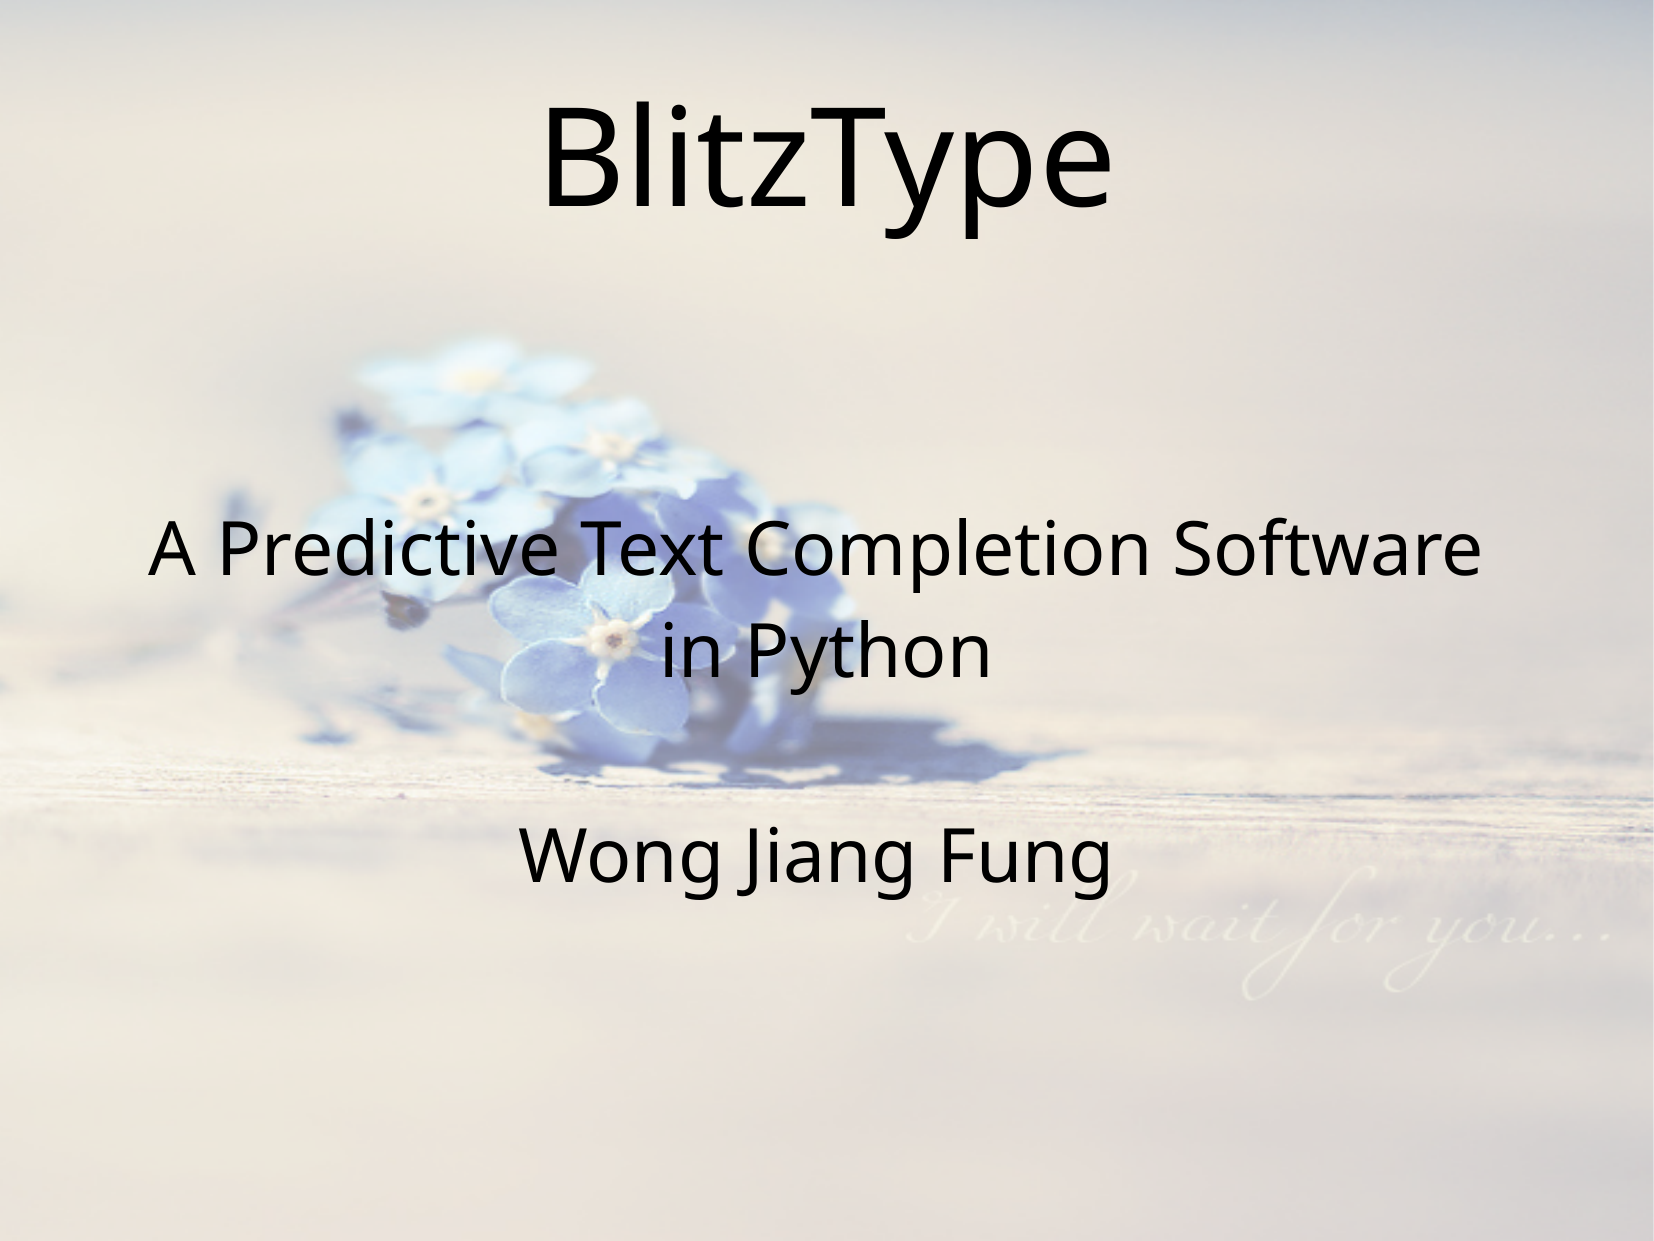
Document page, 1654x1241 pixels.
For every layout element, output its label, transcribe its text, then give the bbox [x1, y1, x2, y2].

subtitle A Predictive Text Completion Software in Python Wong Jiang Fung [82, 297, 1571, 1102]
picture [0, 0, 1654, 1241]
title BlitzType [82, 49, 1571, 257]
